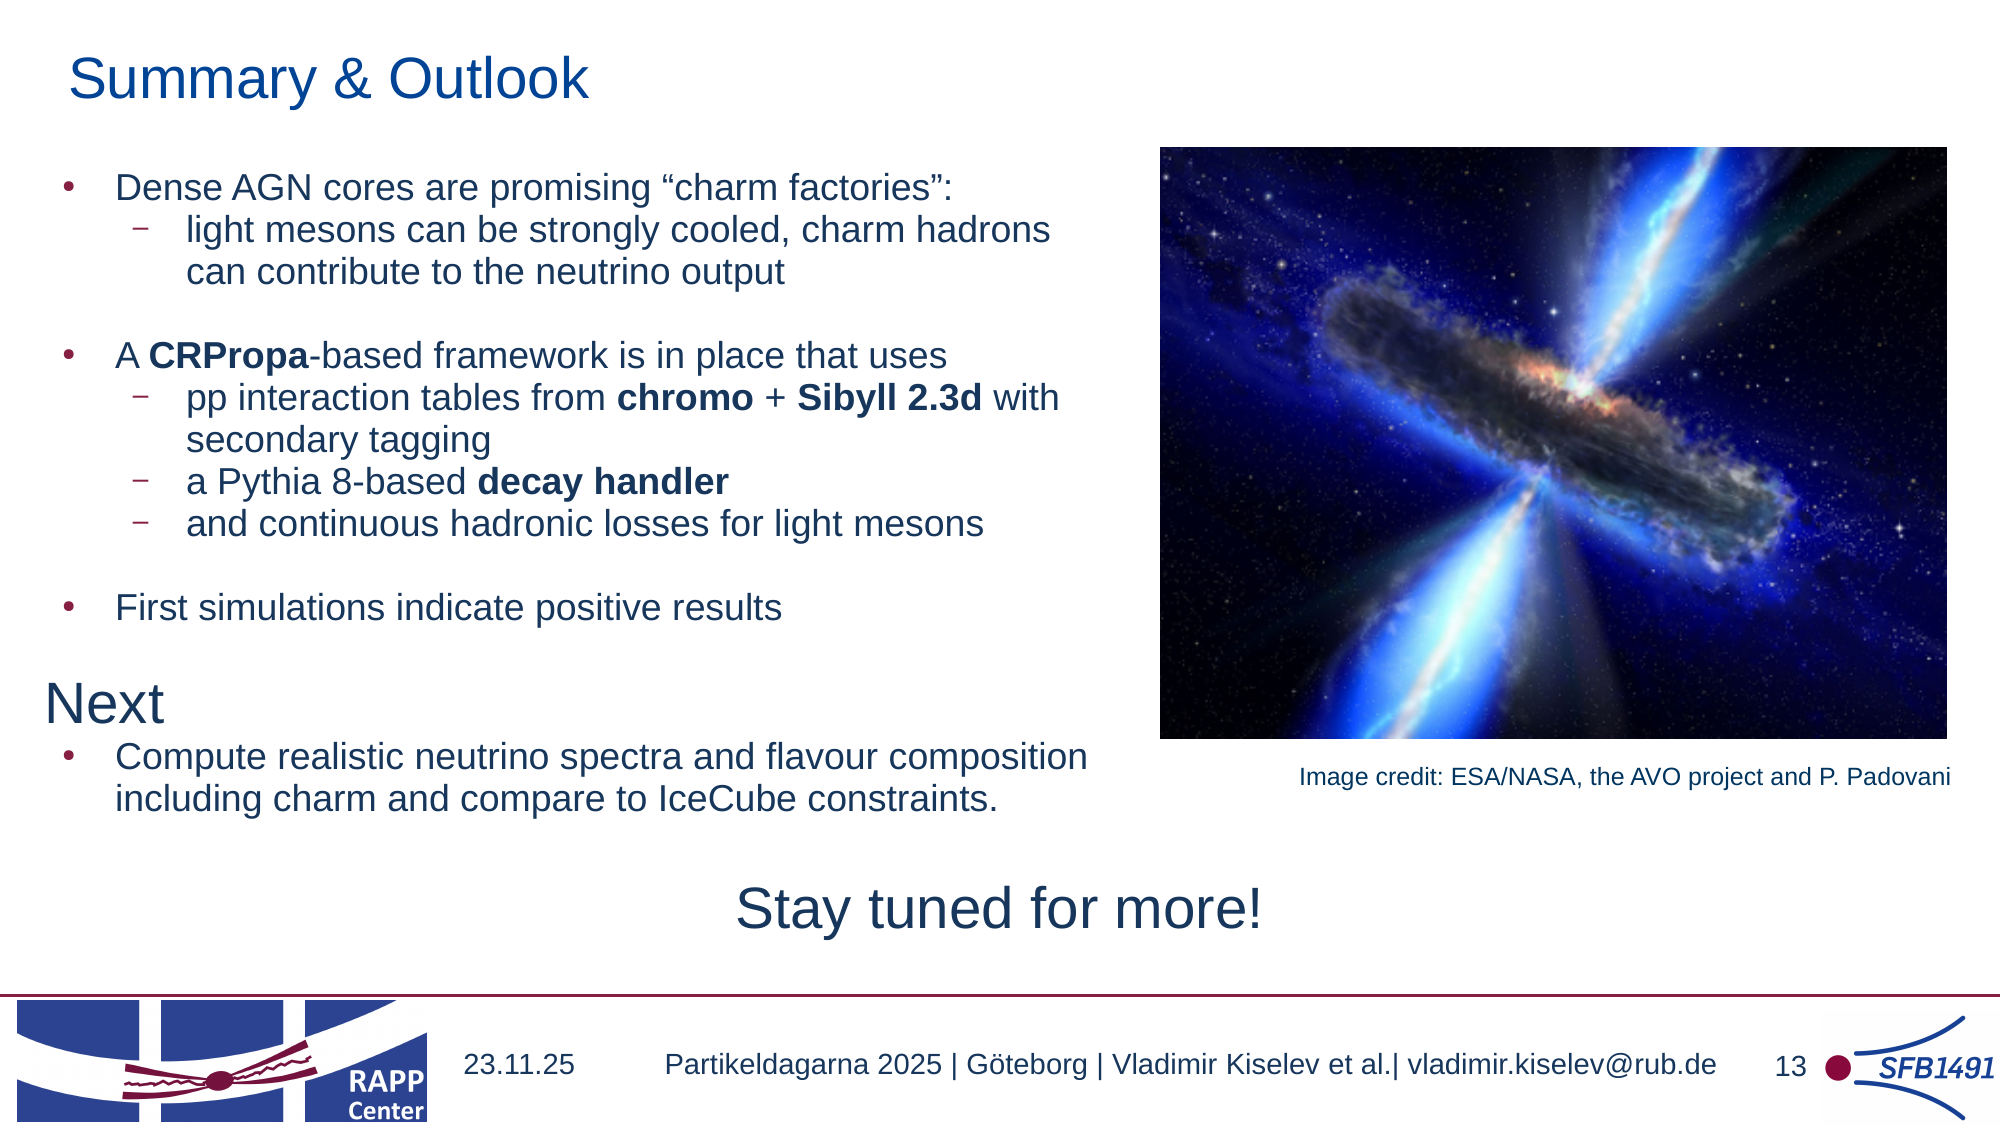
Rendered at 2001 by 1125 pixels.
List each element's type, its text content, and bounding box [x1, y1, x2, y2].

title Stay tuned for more! [255, 830, 1745, 987]
picture [1821, 1011, 2000, 1125]
text_box Image credit: ESA/NASA, the AVO project and P. Padovani [1299, 752, 2000, 798]
text_box Dense AGN cores are promising “charm factories”: light mesons can be strongly cooled, charm hadrons can contribute to the neutrino output A CRPropa-based framework is in place that uses pp interaction tables from chromo + Sibyll 2.3d with secondary tagging a Pythia 8-based decay handler and continuous hadronic losses for light mesons First simulations indicate positive results Next Compute realistic neutrino spectra and flavour composition including charm and compare to IceCube constraints. [29, 159, 1123, 828]
title Summary & Outlook [53, 0, 1779, 160]
picture [17, 1000, 427, 1122]
picture [1160, 147, 1947, 739]
